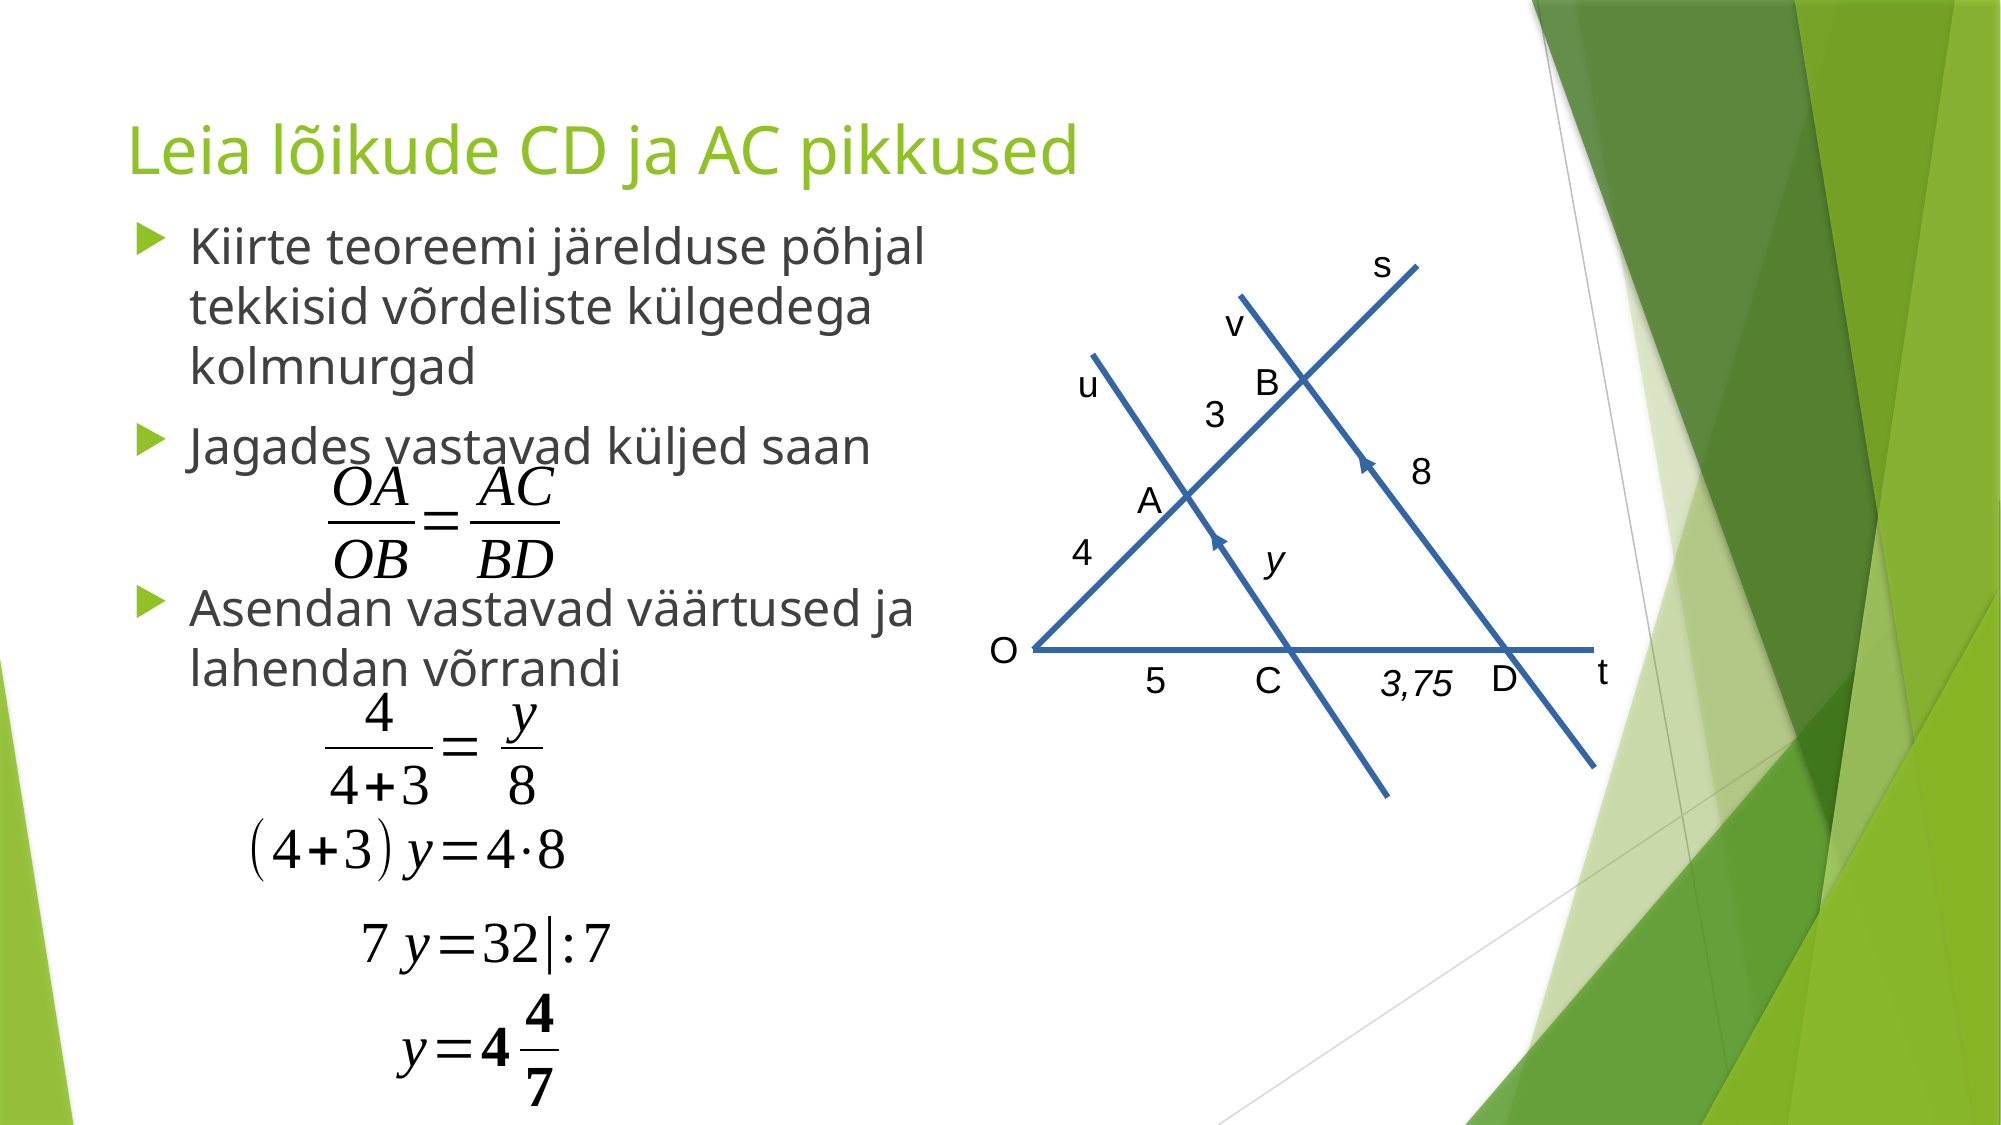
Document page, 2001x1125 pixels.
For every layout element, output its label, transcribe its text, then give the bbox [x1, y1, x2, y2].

title Leia lõikude CD ja AC pikkused [111, 99, 1522, 317]
text_box 8 [1396, 442, 1447, 500]
text_box v [1210, 295, 1260, 353]
text_box 3,75 [1365, 655, 1468, 713]
text_box A [1122, 472, 1177, 530]
text_box 3 [1189, 386, 1241, 443]
text_box t [1582, 643, 1623, 701]
text_box B [1240, 354, 1295, 412]
text_box 5 [1130, 651, 1182, 709]
text_box u [1063, 356, 1114, 414]
chart [319, 453, 570, 591]
text_box C [1240, 651, 1297, 709]
chart [387, 981, 569, 1119]
list Kiirte teoreemi järelduse põhjal tekkisid võrdeliste külgedega kolmnurgad Jagades vastavad küljed saan Asendan vastavad väärtused ja lahendan võrrandi [118, 206, 1063, 1123]
text_box 4 [1057, 524, 1108, 582]
text_box O [974, 622, 1034, 680]
text_box s [1358, 236, 1407, 294]
text_box D [1476, 649, 1534, 707]
text_box y [1250, 531, 1300, 589]
chart [242, 679, 574, 885]
chart [354, 910, 619, 978]
